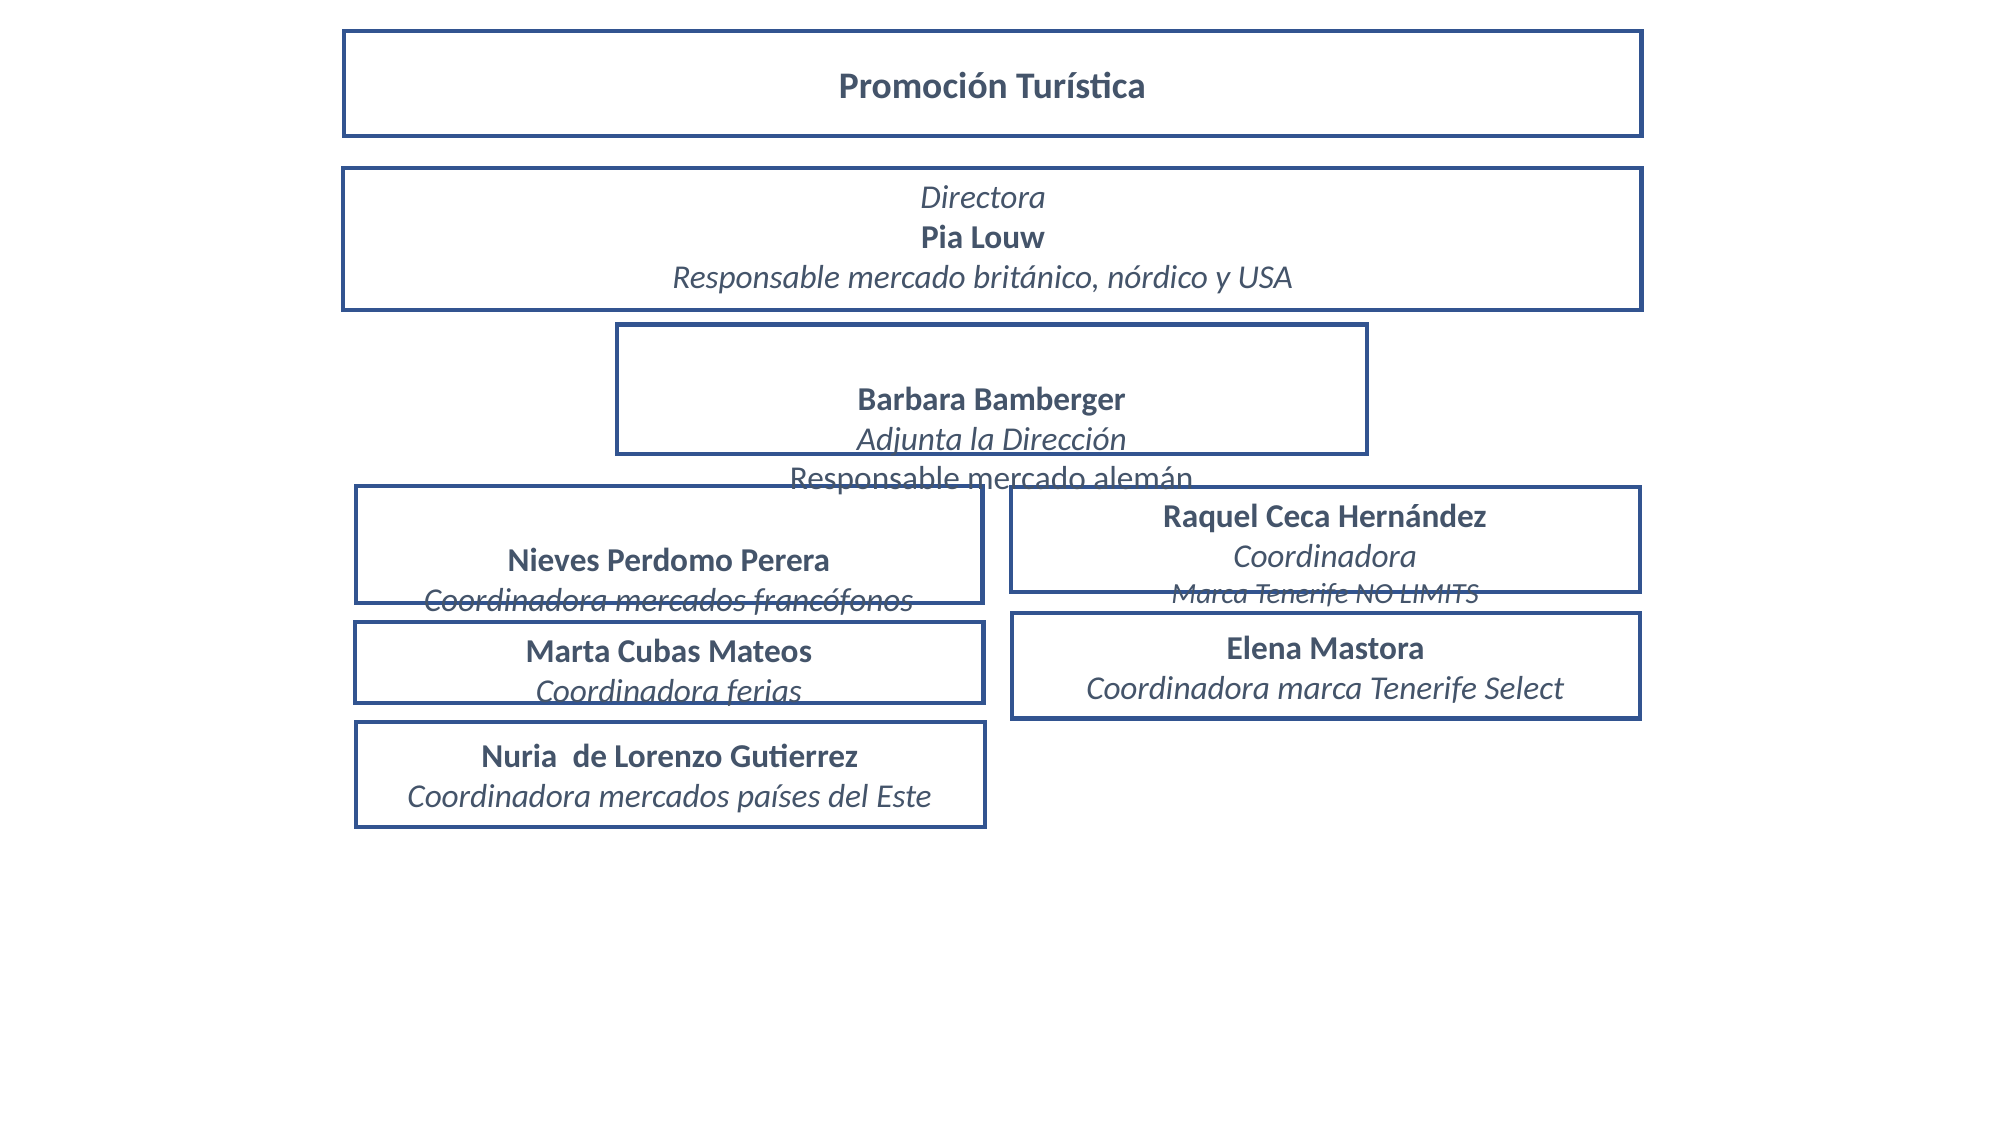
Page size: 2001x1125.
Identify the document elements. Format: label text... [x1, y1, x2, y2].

text_box Marta Cubas Mateos Coordinadora ferias [355, 622, 984, 703]
text_box Nuria de Lorenzo Gutierrez Coordinadora mercados países del Este [356, 722, 985, 827]
text_box Promoción Turística [344, 31, 1641, 136]
text_box Elena Mastora Coordinadora marca Tenerife Select [1012, 613, 1640, 719]
text_box Nieves Perdomo Perera Coordinadora mercados francófonos [356, 486, 983, 603]
text_box Directora Pia Louw Responsable mercado británico, nórdico y USA [647, 168, 1320, 303]
text_box Raquel Ceca Hernández Coordinadora Marca Tenerife NO LIMITS [1011, 487, 1640, 592]
text_box Barbara Bamberger Adjunta la Dirección Responsable mercado alemán [617, 325, 1367, 454]
